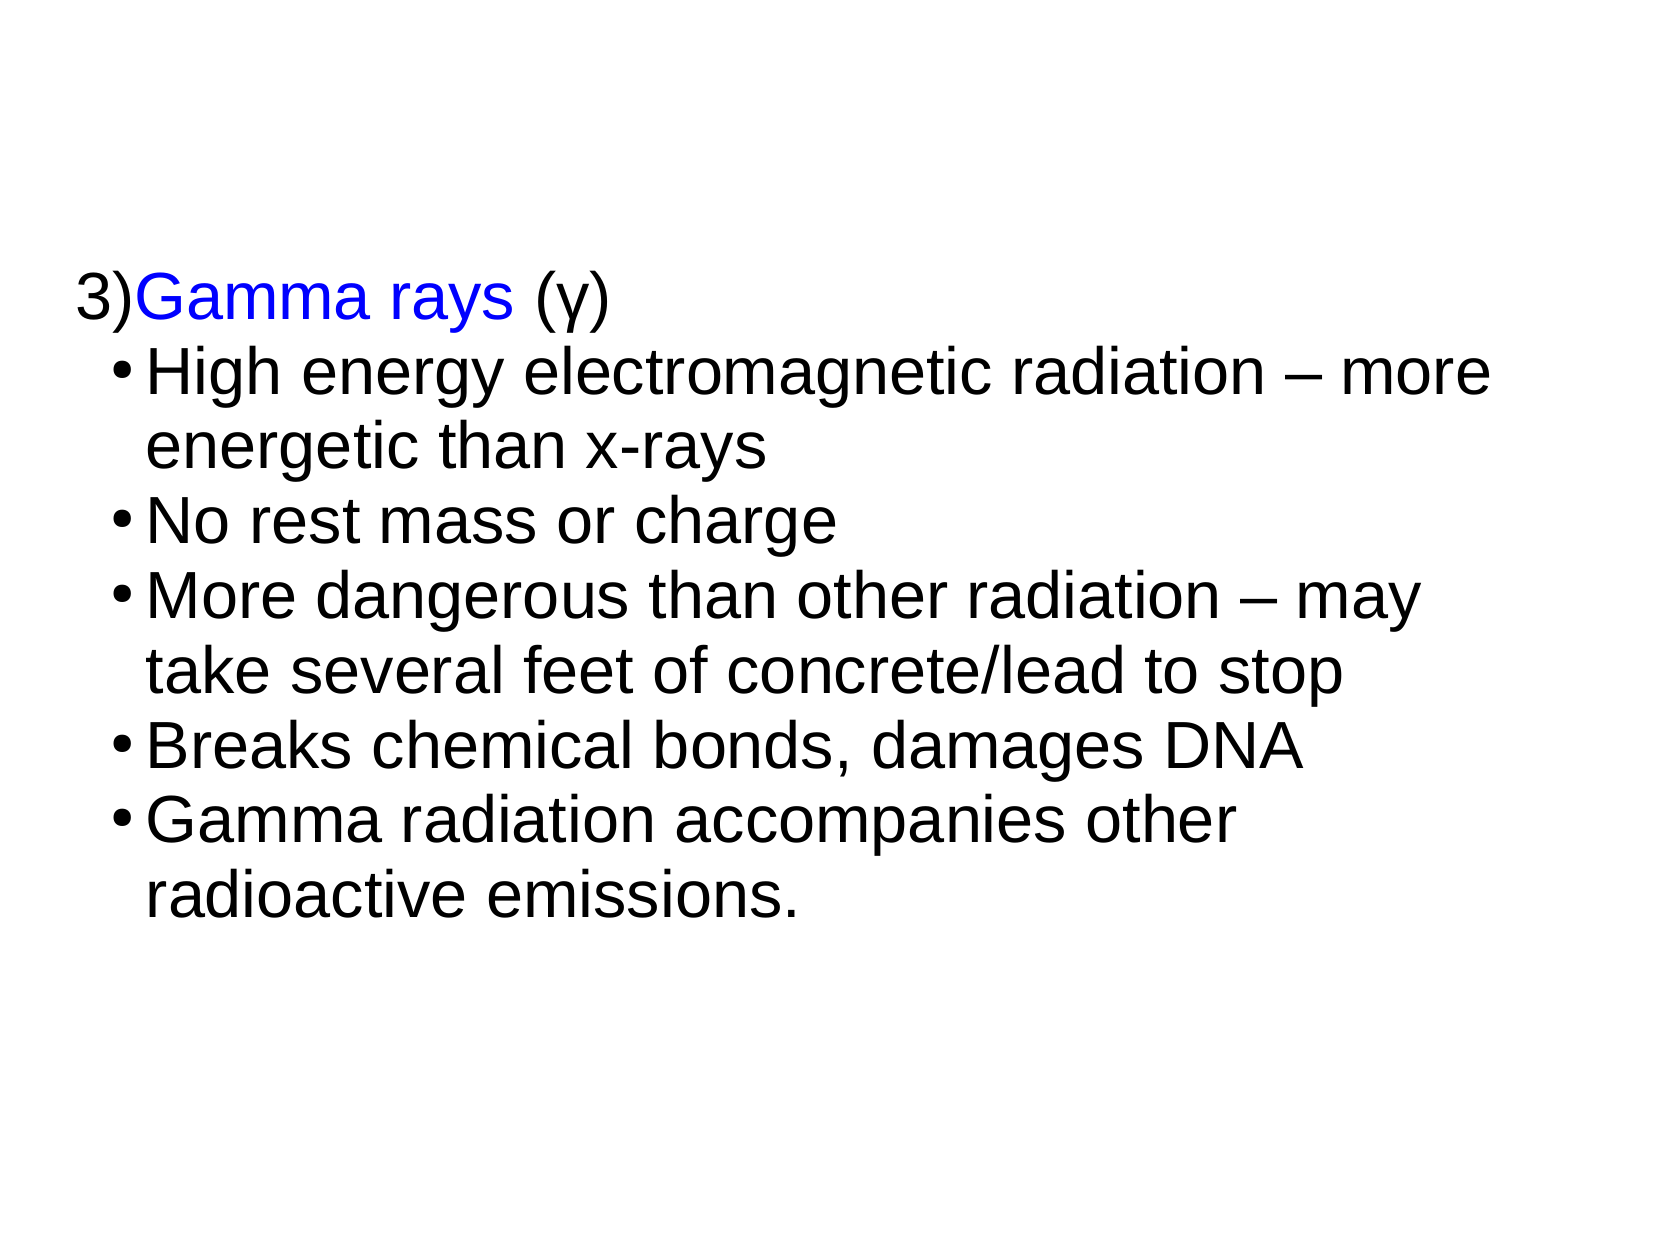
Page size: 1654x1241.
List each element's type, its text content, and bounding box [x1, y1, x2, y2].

subtitle Gamma rays (γ) High energy electromagnetic radiation – more energetic than x-rays No rest mass or charge More dangerous than other radiation – may take several feet of concrete/lead to stop Breaks chemical bonds, damages DNA Gamma radiation accompanies other radioactive emissions. [75, 65, 1564, 1126]
